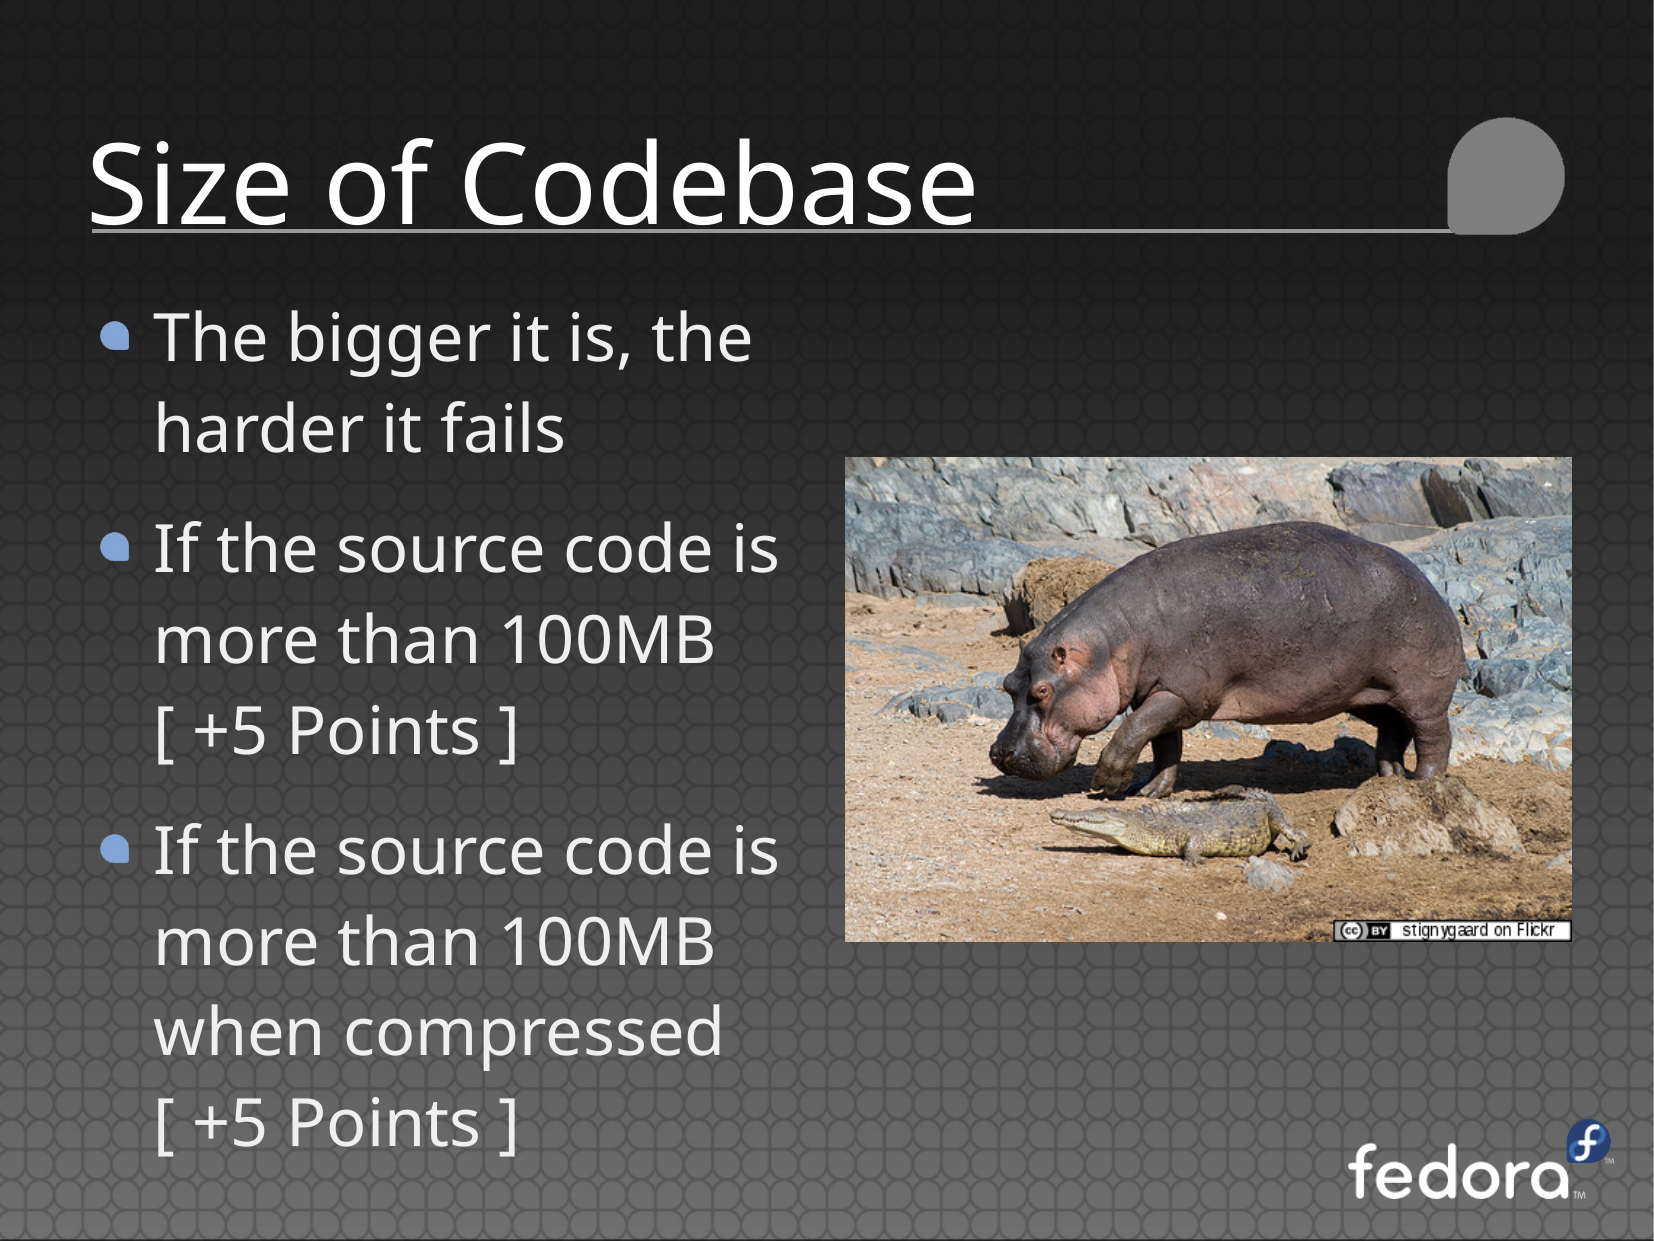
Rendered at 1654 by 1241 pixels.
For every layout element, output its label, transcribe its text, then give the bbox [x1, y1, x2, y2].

title Size of Codebase [86, 112, 1576, 249]
list The bigger it is, the harder it fails If the source code is more than 100MB [ +5 Points ] If the source code is more than 100MB when compressed [ +5 Points ] [82, 290, 809, 1109]
picture [0, 0, 1654, 1241]
